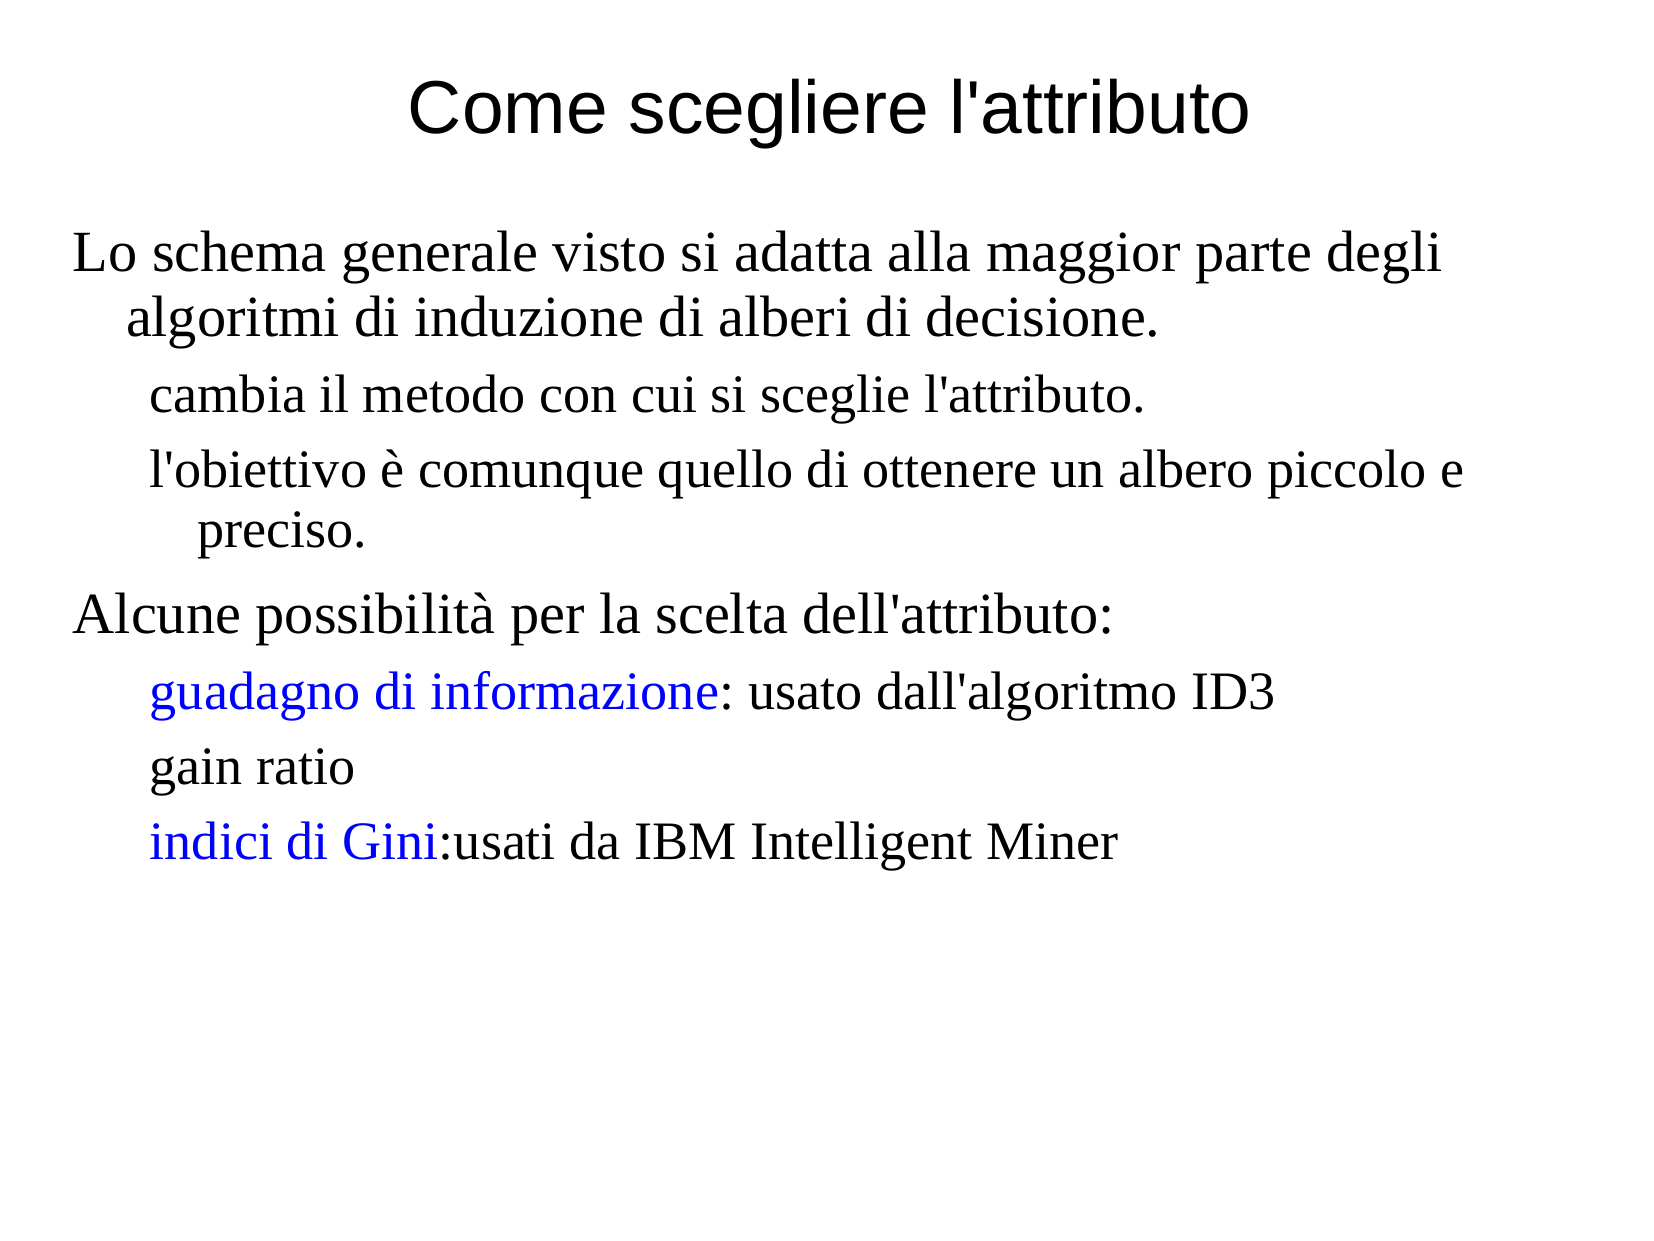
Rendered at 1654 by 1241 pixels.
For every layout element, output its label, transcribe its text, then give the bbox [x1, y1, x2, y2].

title Come scegliere l'attributo [52, 42, 1608, 173]
list Lo schema generale visto si adatta alla maggior parte degli algoritmi di induzione di alberi di decisione. cambia il metodo con cui si sceglie l'attributo. l'obiettivo è comunque quello di ottenere un albero piccolo e preciso. Alcune possibilità per la scelta dell'attributo: guadagno di informazione: usato dall'algoritmo ID3 gain ratio indici di Gini:usati da IBM Intelligent Miner [55, 219, 1605, 1179]
